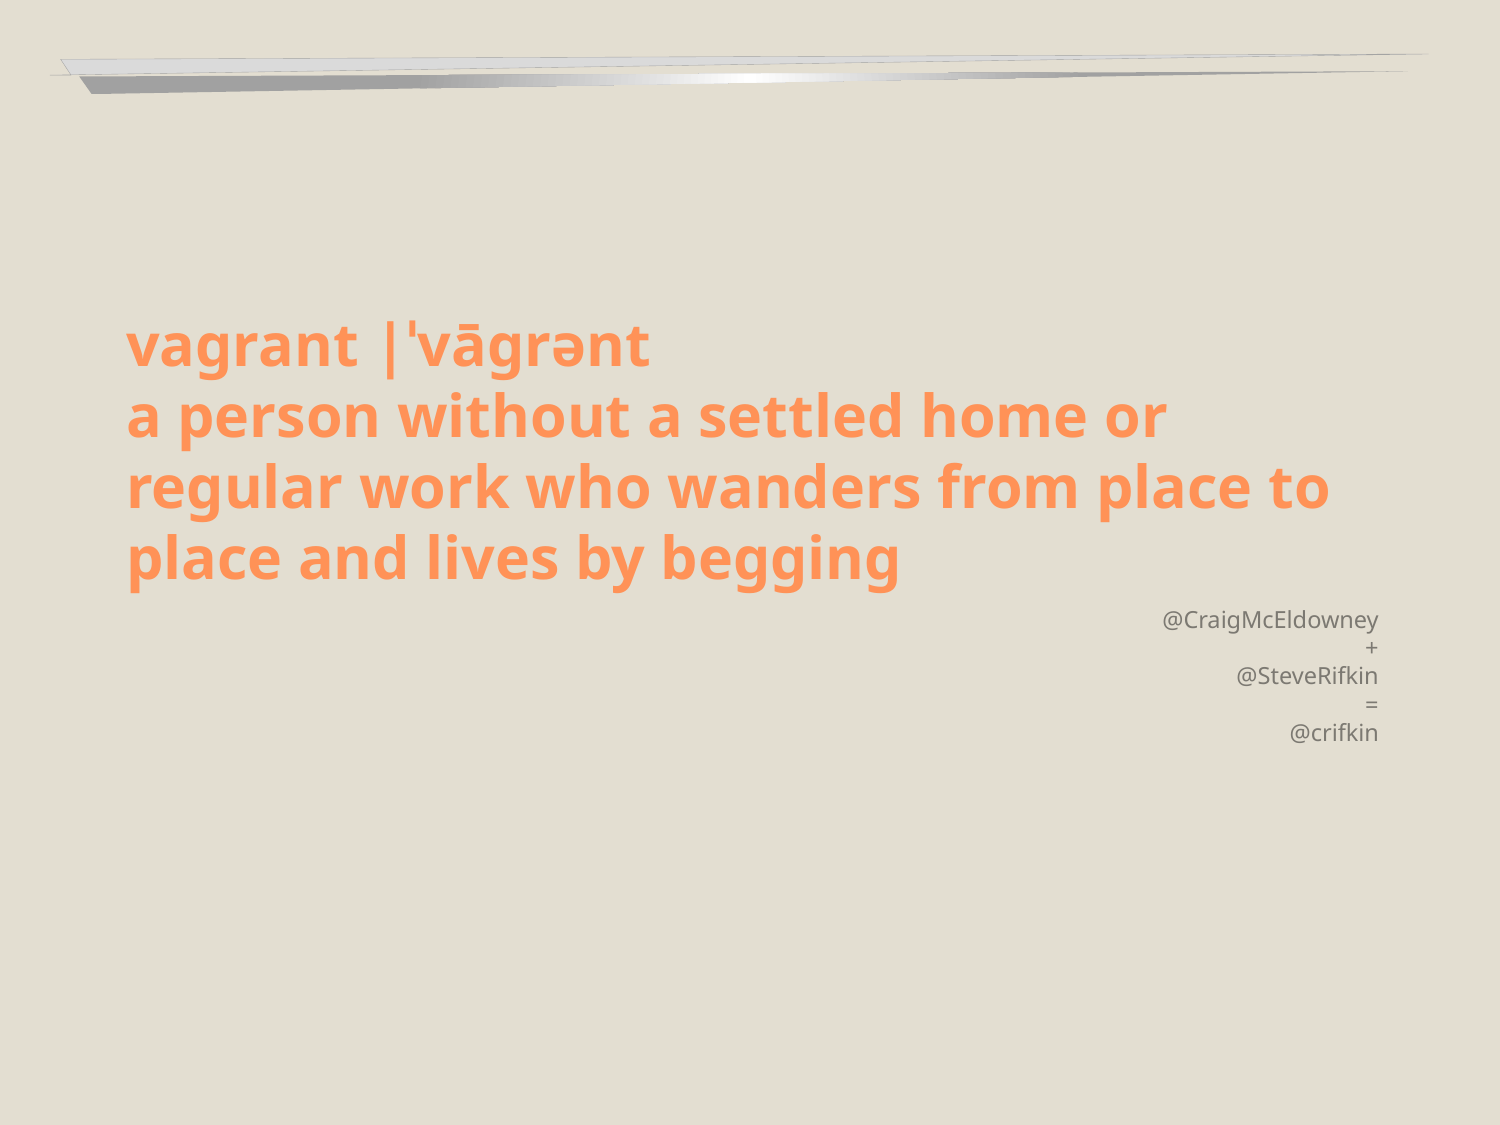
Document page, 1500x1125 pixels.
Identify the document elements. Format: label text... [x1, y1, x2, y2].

subtitle @CraigMcEldowney + @SteveRifkin = @crifkin [118, 604, 1394, 755]
title vagrant |ˈvāgrənt a person without a settled home or regular work who wanders from place to place and lives by begging [118, 298, 1394, 599]
